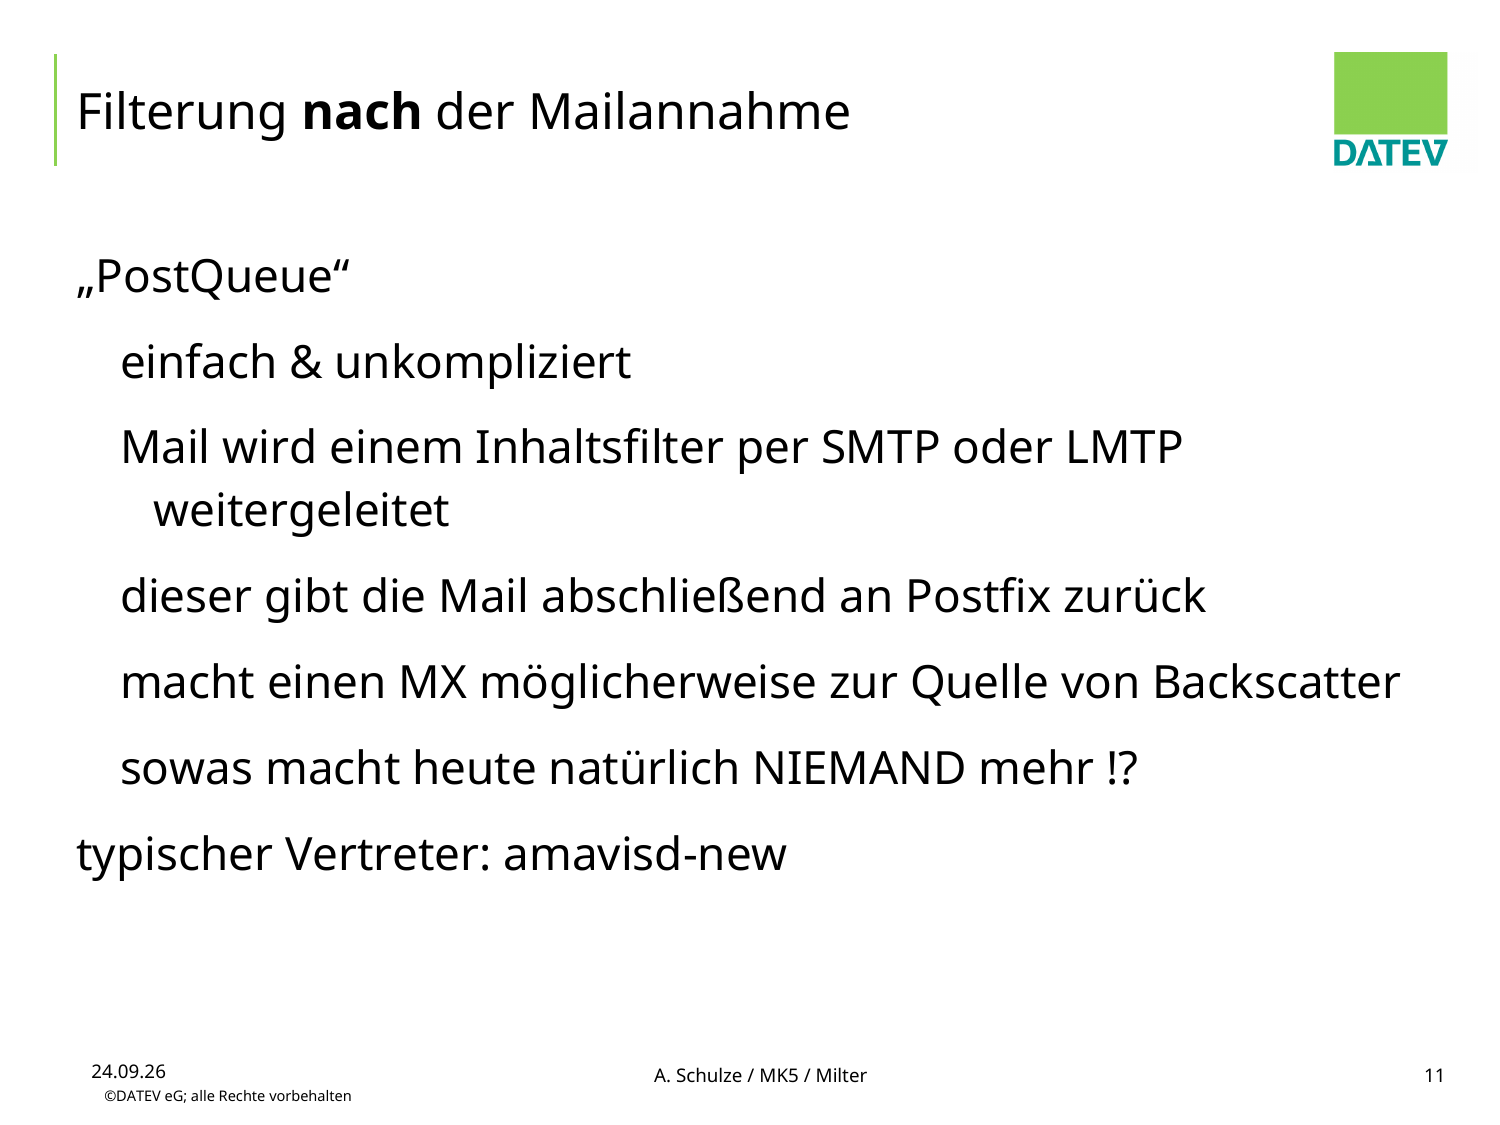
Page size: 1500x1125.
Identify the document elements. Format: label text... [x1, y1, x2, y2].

picture [1333, 52, 1478, 173]
title Filterung nach der Mailannahme [76, 46, 1235, 174]
list „PostQueue“ einfach & unkompliziert Mail wird einem Inhaltsfilter per SMTP oder LMTP weitergeleitet dieser gibt die Mail abschließend an Postfix zurück macht einen MX möglicherweise zur Quelle von Backscatter sowas macht heute natürlich NIEMAND mehr !? typischer Vertreter: amavisd-new [76, 243, 1447, 1026]
